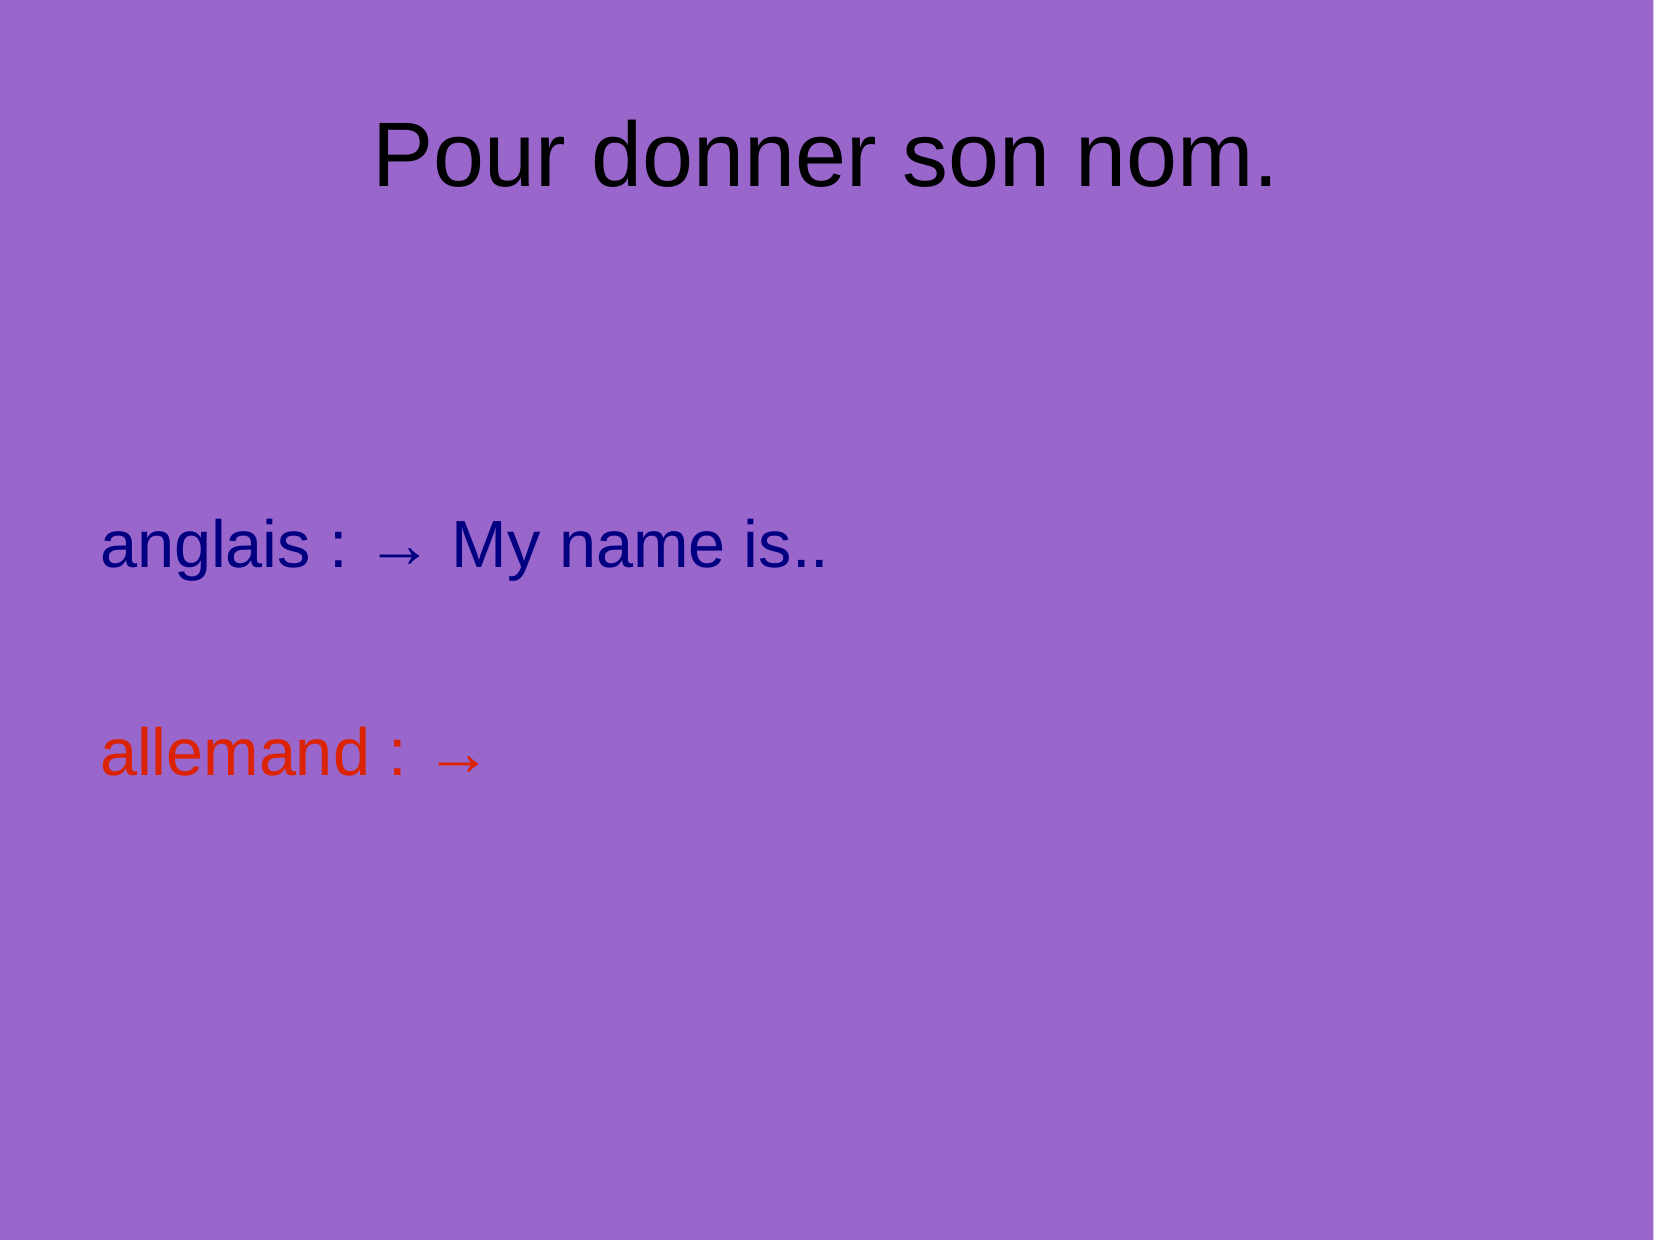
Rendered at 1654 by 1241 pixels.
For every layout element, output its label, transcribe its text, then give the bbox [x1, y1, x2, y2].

list anglais : → My name is.. allemand : → [82, 290, 1571, 1109]
title Pour donner son nom. [82, 49, 1571, 257]
